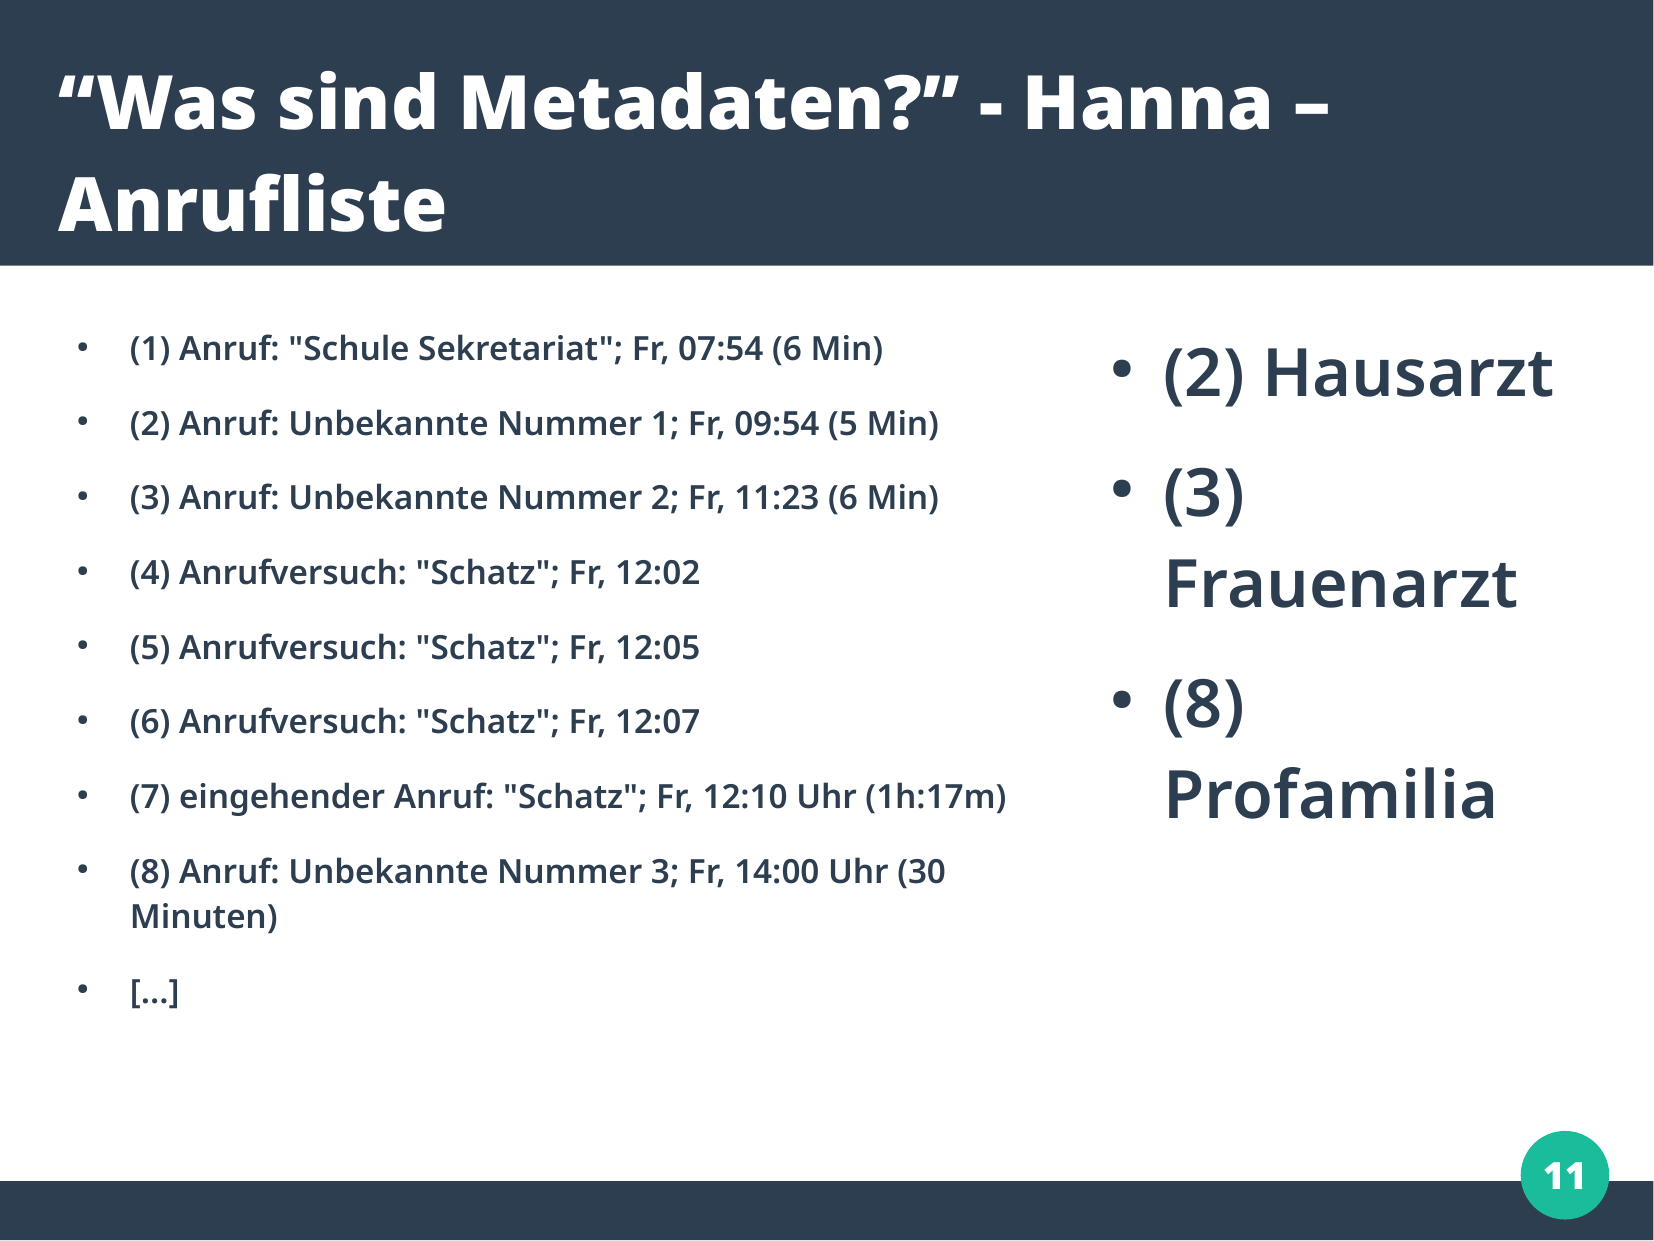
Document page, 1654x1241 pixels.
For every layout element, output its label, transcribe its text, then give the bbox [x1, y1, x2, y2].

list (2) Hausarzt (3) Frauenarzt (8) Profamilia [1092, 324, 1596, 1152]
list (1) Anruf: "Schule Sekretariat"; Fr, 07:54 (6 Min) (2) Anruf: Unbekannte Nummer 1; Fr, 09:54 (5 Min) (3) Anruf: Unbekannte Nummer 2; Fr, 11:23 (6 Min) (4) Anrufversuch: "Schatz"; Fr, 12:02 (5) Anrufversuch: "Schatz"; Fr, 12:05 (6) Anrufversuch: "Schatz"; Fr, 12:07 (7) eingehender Anruf: "Schatz"; Fr, 12:10 Uhr (1h:17m) (8) Anruf: Unbekannte Nummer 3; Fr, 14:00 Uhr (30 Minuten) [...] [59, 324, 1063, 1152]
title “Was sind Metadaten?” - Hanna – Anrufliste [59, 49, 1595, 207]
